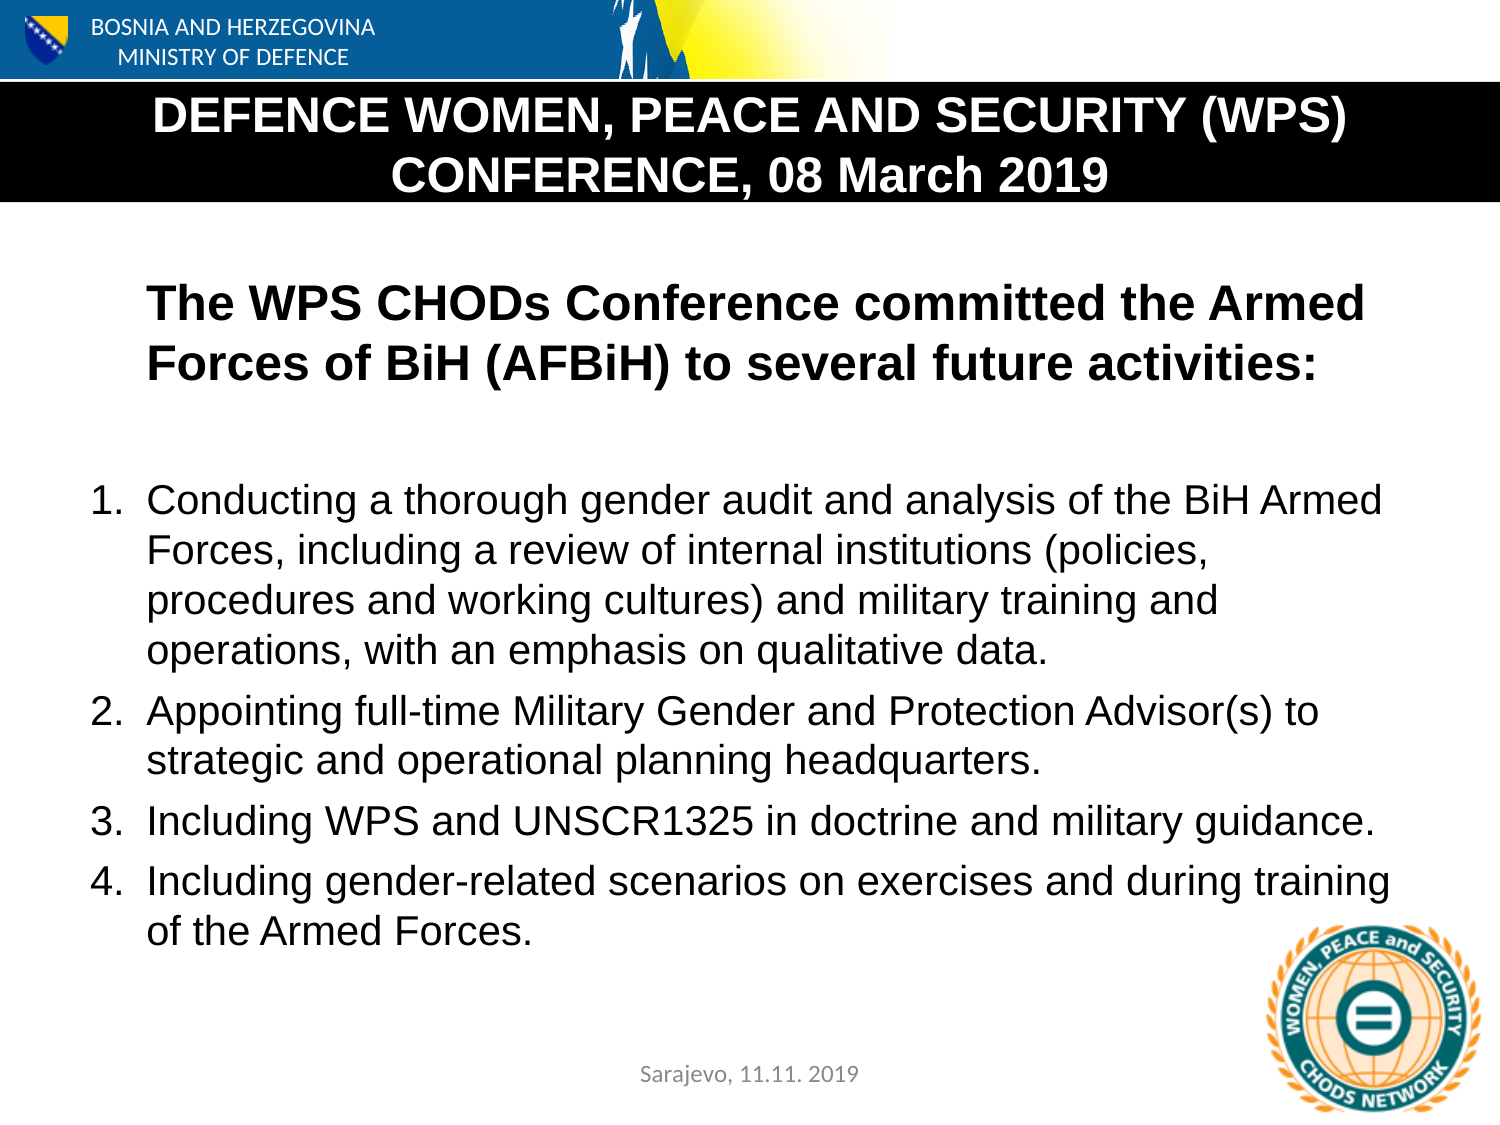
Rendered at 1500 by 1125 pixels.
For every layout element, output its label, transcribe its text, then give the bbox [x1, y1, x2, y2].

picture [0, 0, 1500, 79]
picture [1262, 913, 1500, 1125]
title DEFENCE WOMEN, PEACE AND SECURITY (WPS) CONFERENCE, 08 March 2019 [0, 81, 1500, 203]
text_box Sarajevo, 11.11. 2019 [512, 1042, 988, 1103]
list The WPS CHODs Conference committed the Armed Forces of BiH (AFBiH) to several future activities: Conducting a thorough gender audit and analysis of the BiH Armed Forces, including a review of internal institutions (policies, procedures and working cultures) and military training and operations, with an emphasis on qualitative data. Appointing full-time Military Gender and Protection Advisor(s) to strategic and operational planning headquarters. Including WPS and UNSCR1325 in doctrine and military guidance. Including gender-related scenarios on exercises and during training of the Armed Forces. [75, 262, 1426, 1005]
